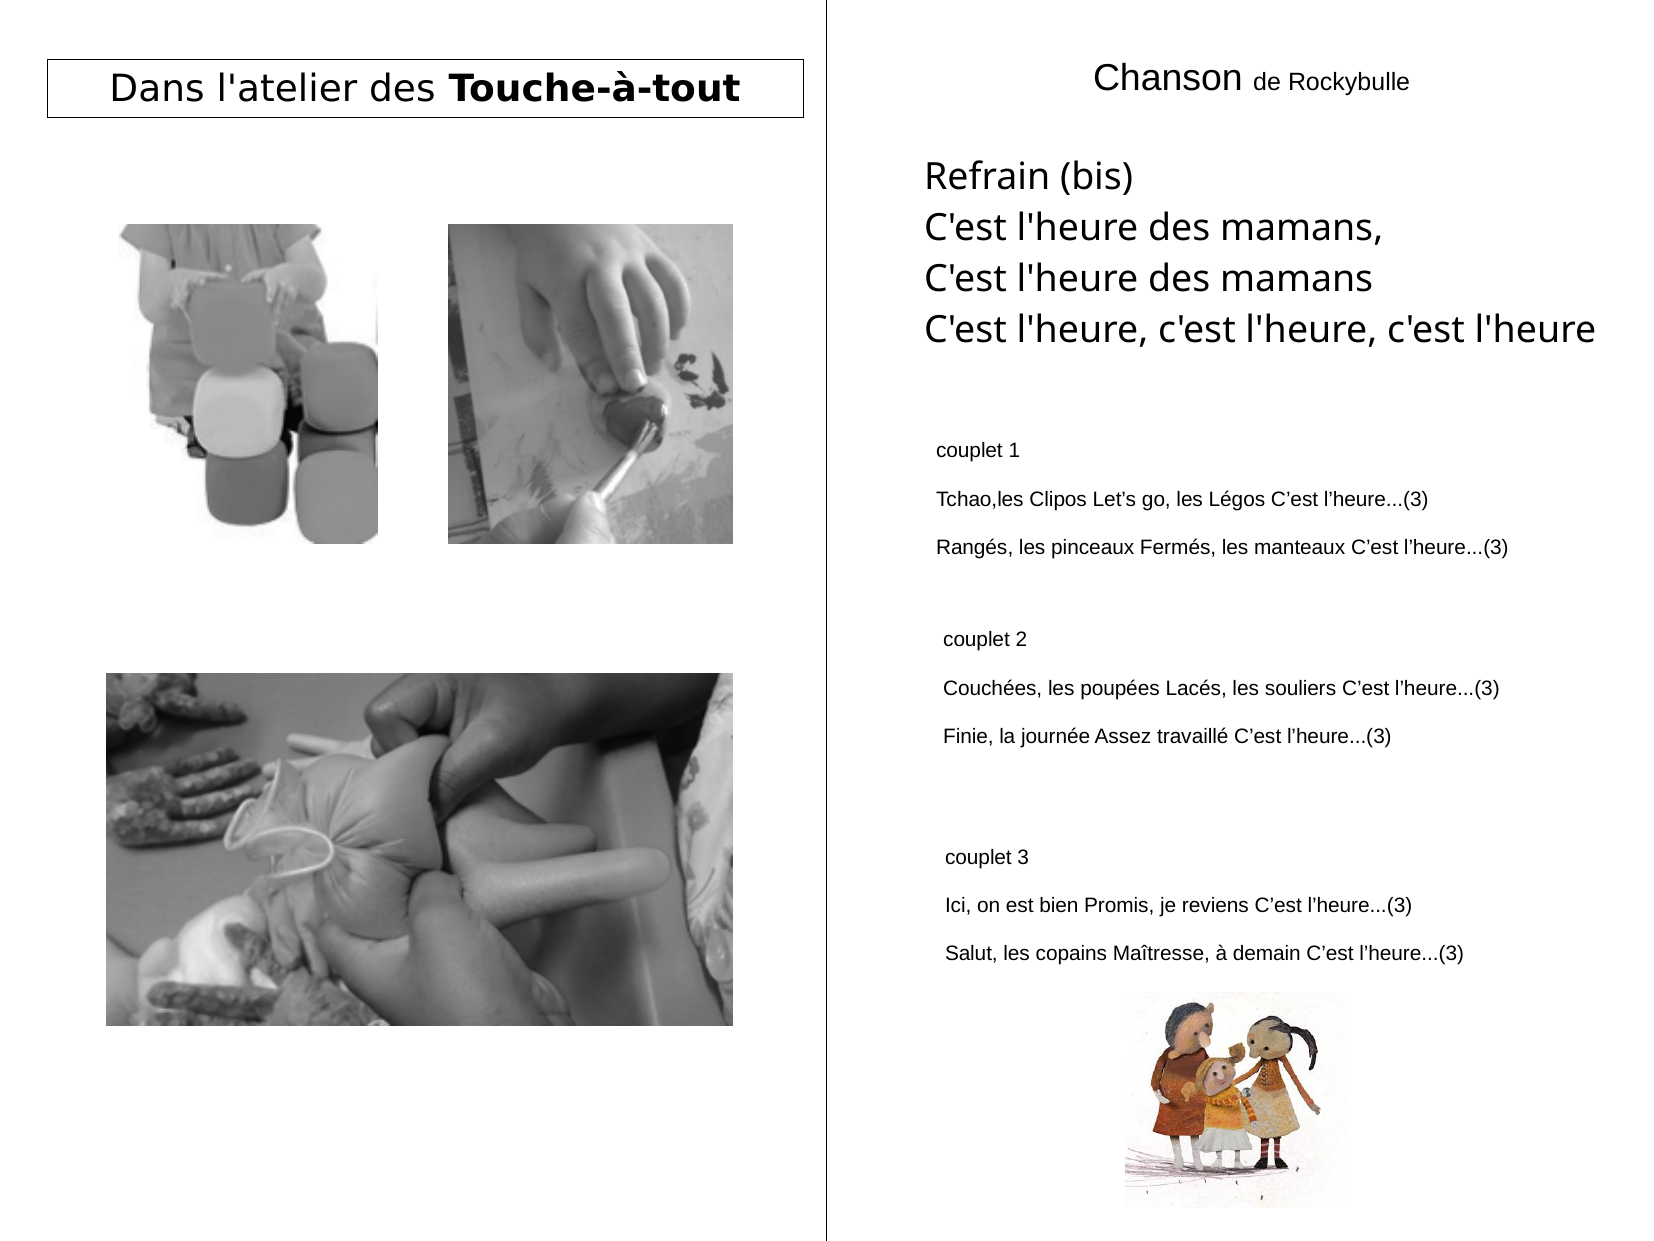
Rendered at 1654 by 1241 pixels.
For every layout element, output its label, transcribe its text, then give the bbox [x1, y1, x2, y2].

text_box couplet 3 Ici, on est bien Promis, je reviens C’est l’heure...(3) Salut, les copains Maîtresse, à demain C’est l’heure...(3) [930, 838, 1489, 1021]
text_box Dans l'atelier des Touche-à-tout [47, 59, 804, 118]
picture [1125, 992, 1347, 1208]
picture [106, 673, 733, 1026]
text_box couplet 2 Couchées, les poupées Lacés, les souliers C’est l’heure...(3) Finie, la journée Assez travaillé C’est l’heure...(3) [928, 620, 1524, 804]
text_box Refrain (bis) C'est l'heure des mamans, C'est l'heure des mamans C'est l'heure, c'est l'heure, c'est l'heure [909, 141, 1619, 357]
picture [448, 224, 733, 544]
text_box Chanson de Rockybulle [909, 49, 1595, 107]
picture [118, 224, 378, 544]
text_box couplet 1 Tchao,les Clipos Let’s go, les Légos C’est l’heure...(3) Rangés, les pinceaux Fermés, les manteaux C’est l’heure...(3) [921, 431, 1533, 615]
